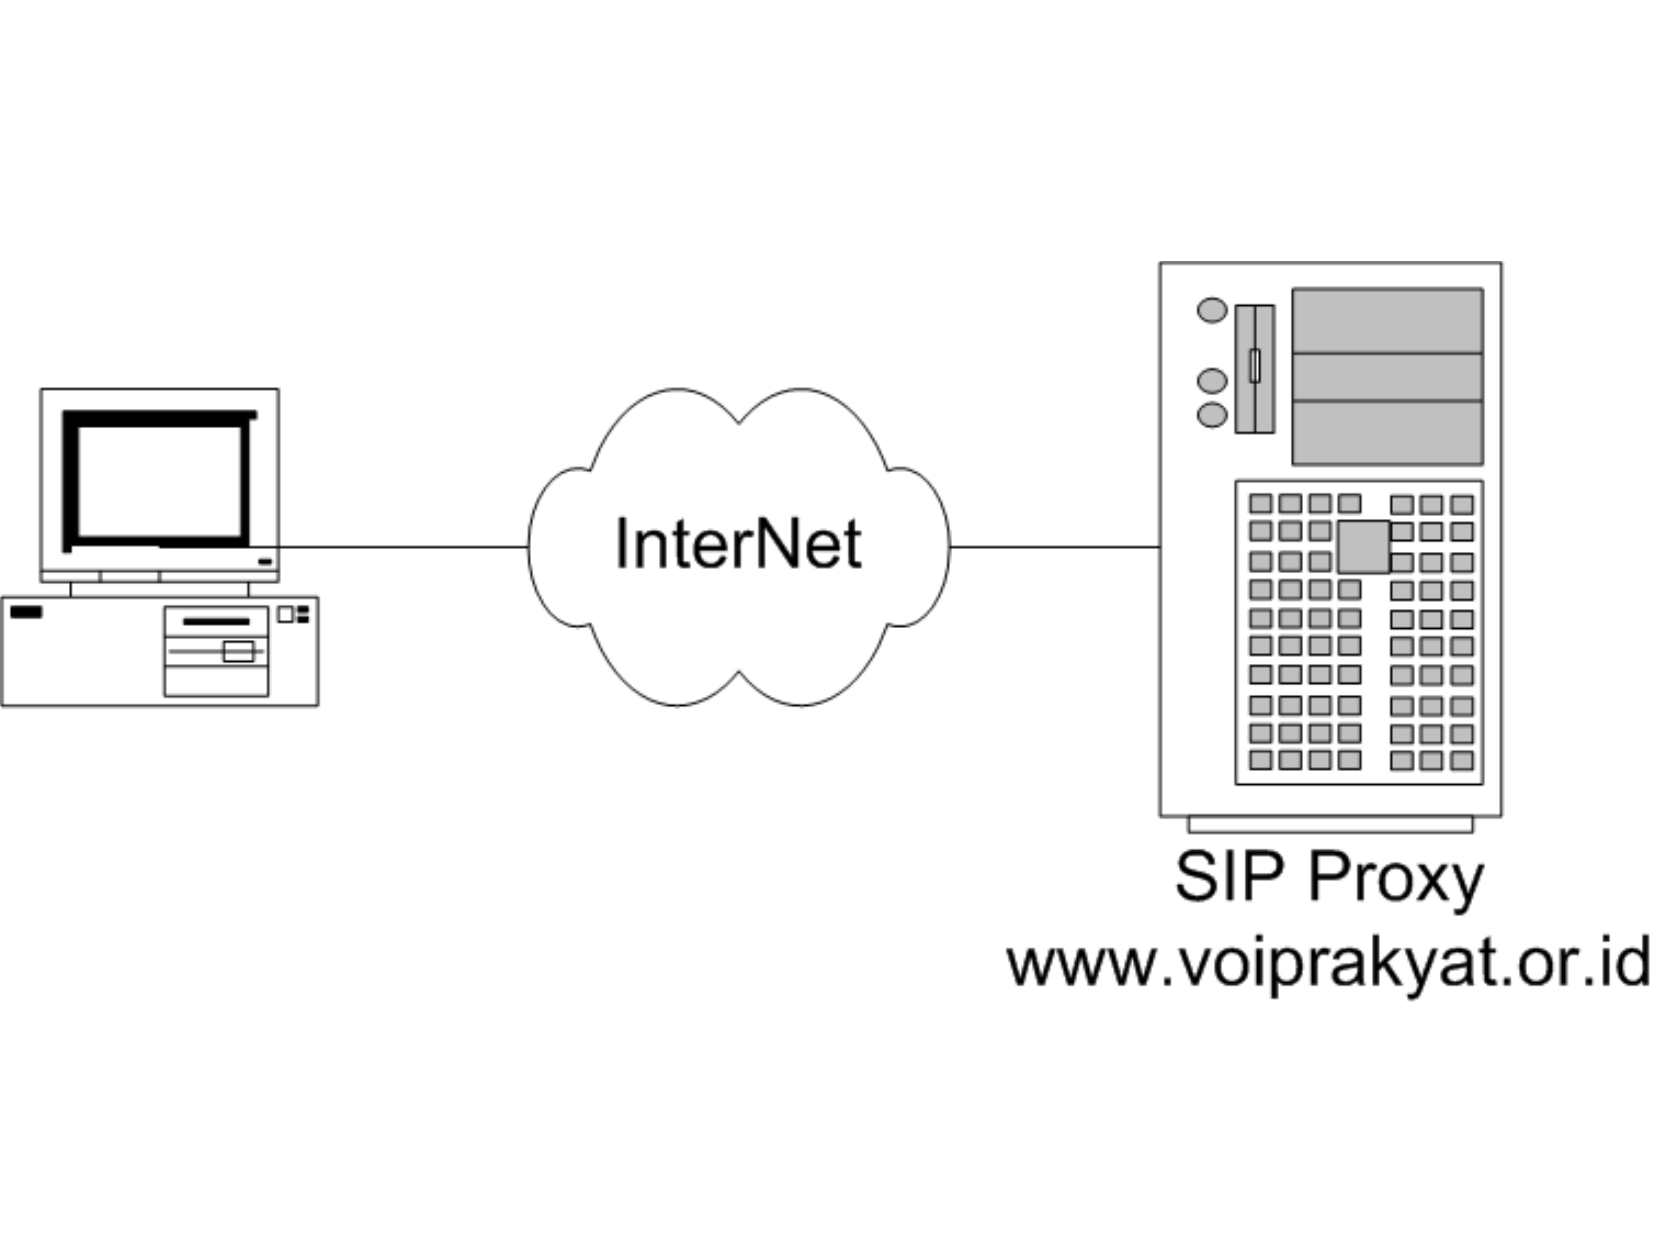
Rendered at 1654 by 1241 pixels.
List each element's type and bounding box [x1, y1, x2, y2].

picture [0, 261, 1654, 1006]
